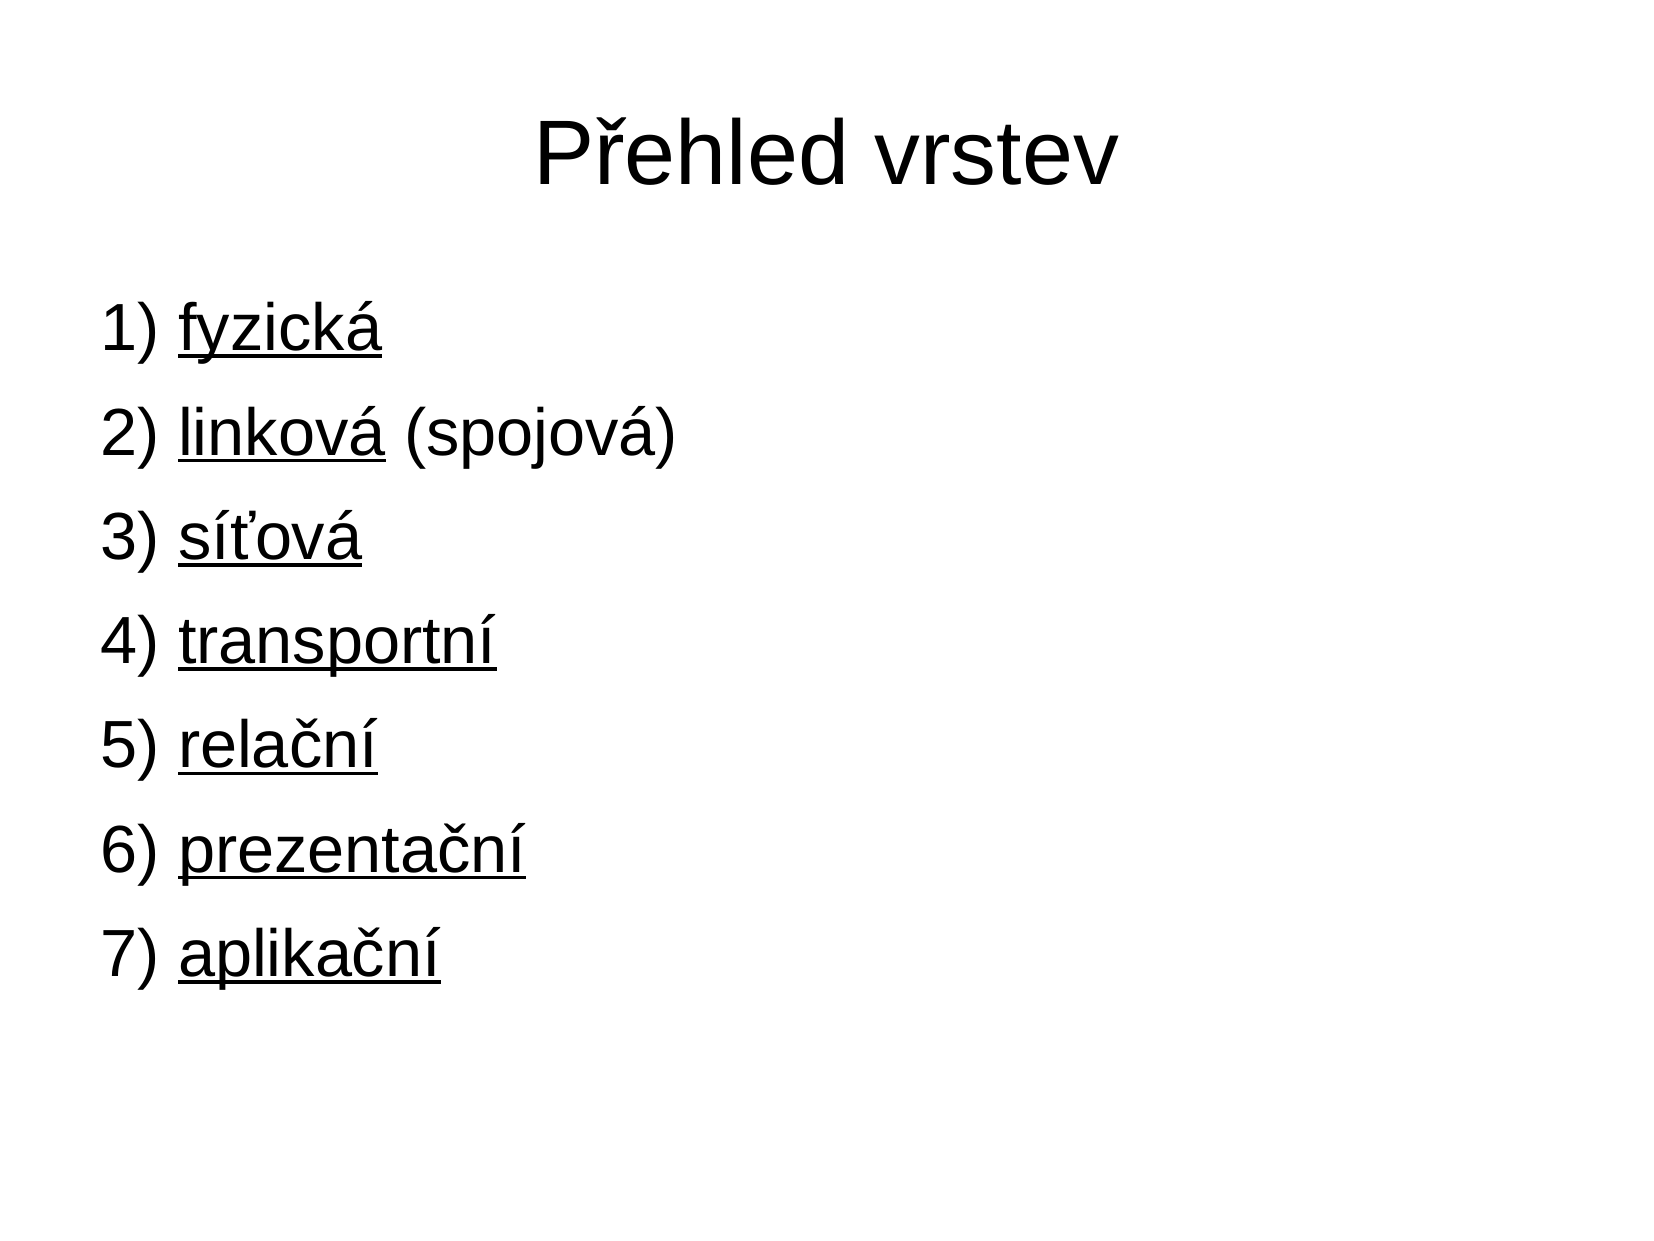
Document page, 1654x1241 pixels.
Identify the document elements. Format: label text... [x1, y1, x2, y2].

list fyzická linková (spojová) síťová transportní relační prezentační aplikační [82, 290, 1571, 1109]
title Přehled vrstev [82, 49, 1571, 257]
